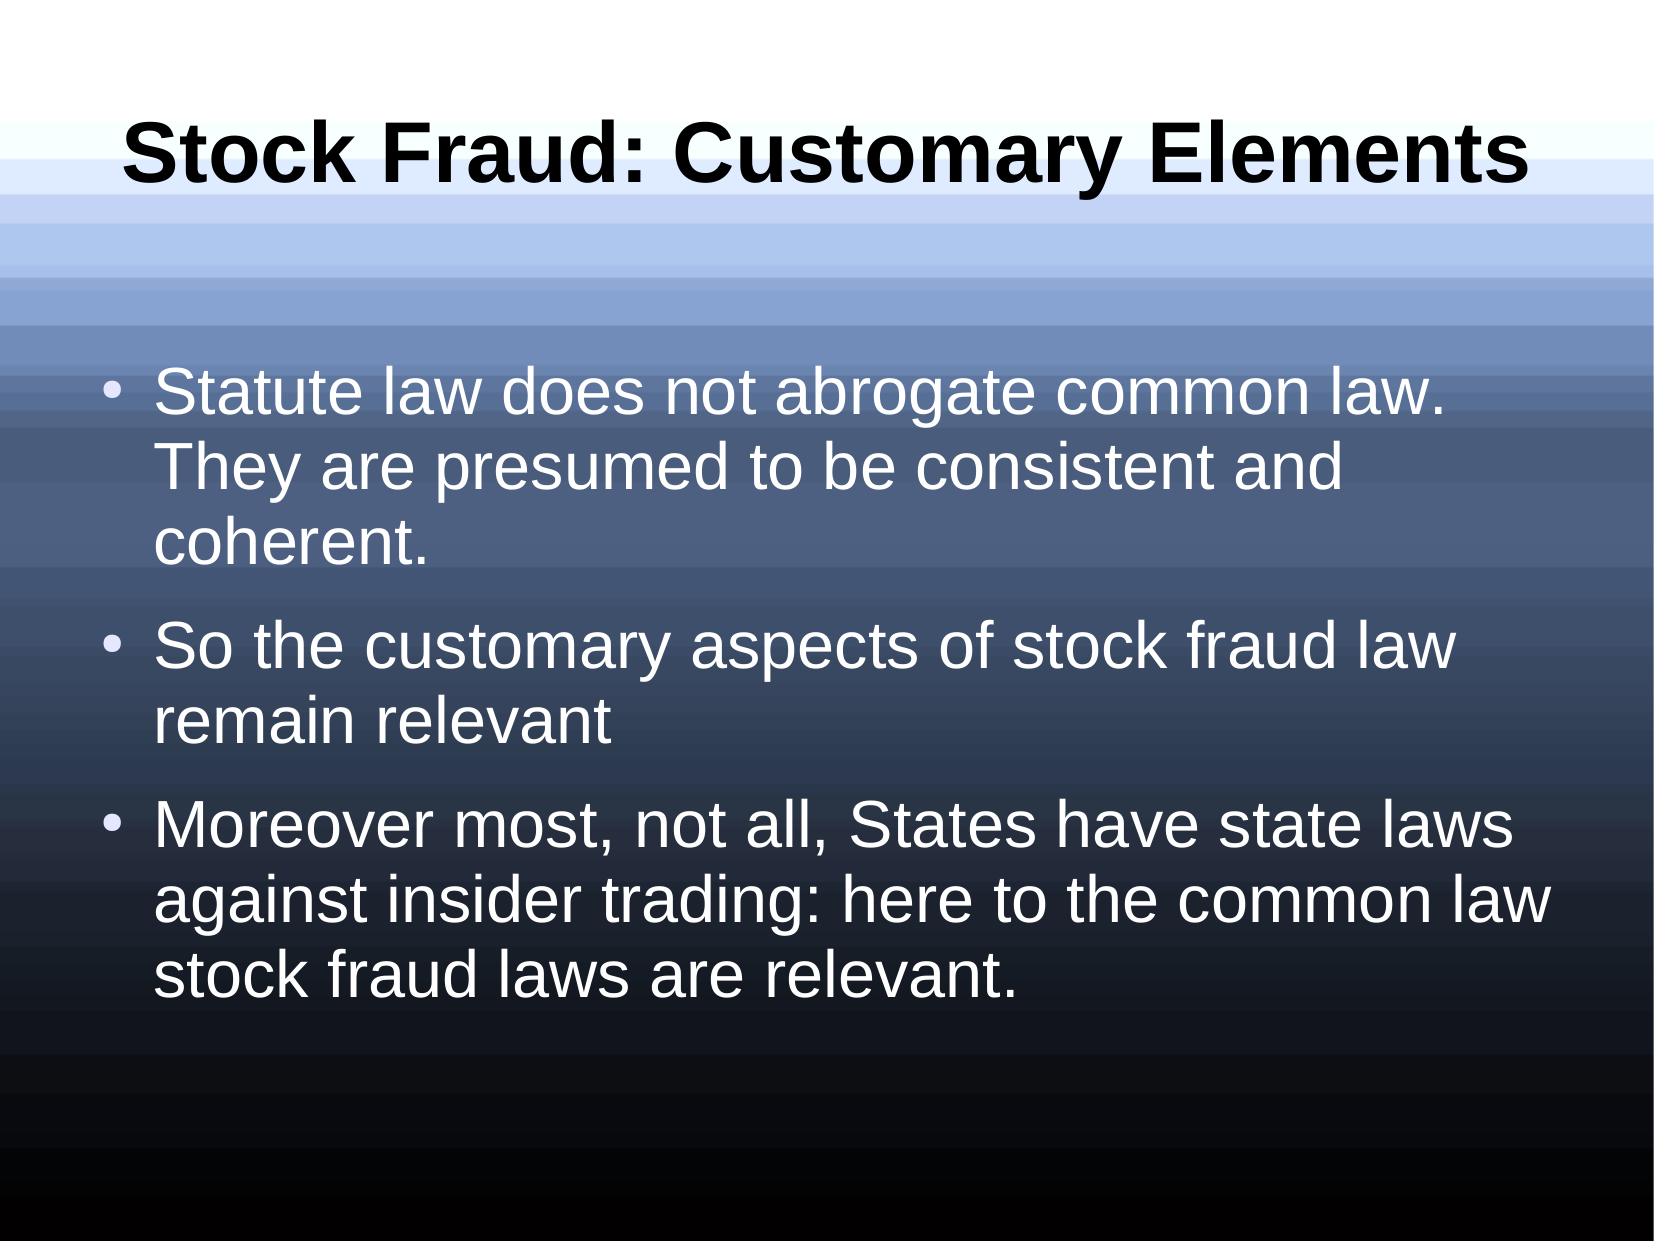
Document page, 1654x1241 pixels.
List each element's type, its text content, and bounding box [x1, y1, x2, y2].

title Stock Fraud: Customary Elements [82, 49, 1571, 257]
picture [0, 0, 1654, 1241]
list Statute law does not abrogate common law. They are presumed to be consistent and coherent. So the customary aspects of stock fraud law remain relevant Moreover most, not all, States have state laws against insider trading: here to the common law stock fraud laws are relevant. [82, 354, 1571, 1109]
